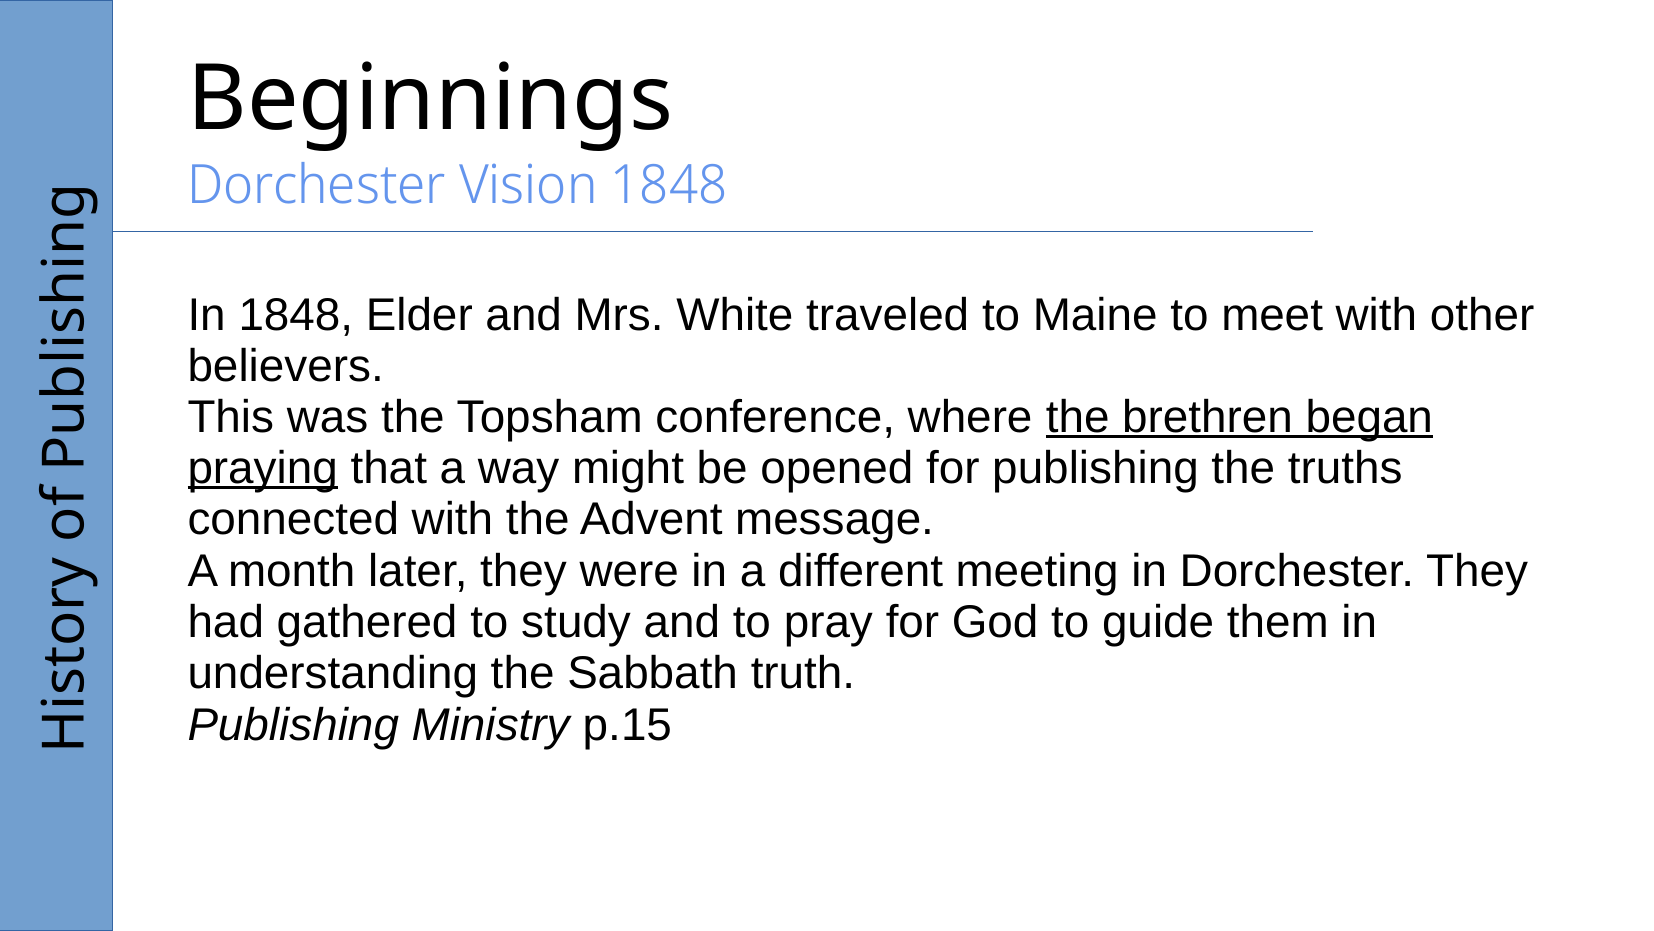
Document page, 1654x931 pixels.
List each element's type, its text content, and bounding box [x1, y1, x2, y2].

text_box [0, 0, 113, 931]
title Dorchester Vision 1848 [187, 125, 1571, 239]
text_box History of Publishing [13, 37, 105, 901]
title Beginnings [187, 33, 1571, 125]
subtitle In 1848, Elder and Mrs. White traveled to Maine to meet with other believers. This was the Topsham conference, where the brethren began praying that a way might be opened for publishing the truths connected with the Advent message. A month later, they were in a different meeting in Dorchester. They had gathered to study and to pray for God to guide them in understanding the Sabbath truth. Publishing Ministry p.15 [187, 288, 1576, 863]
